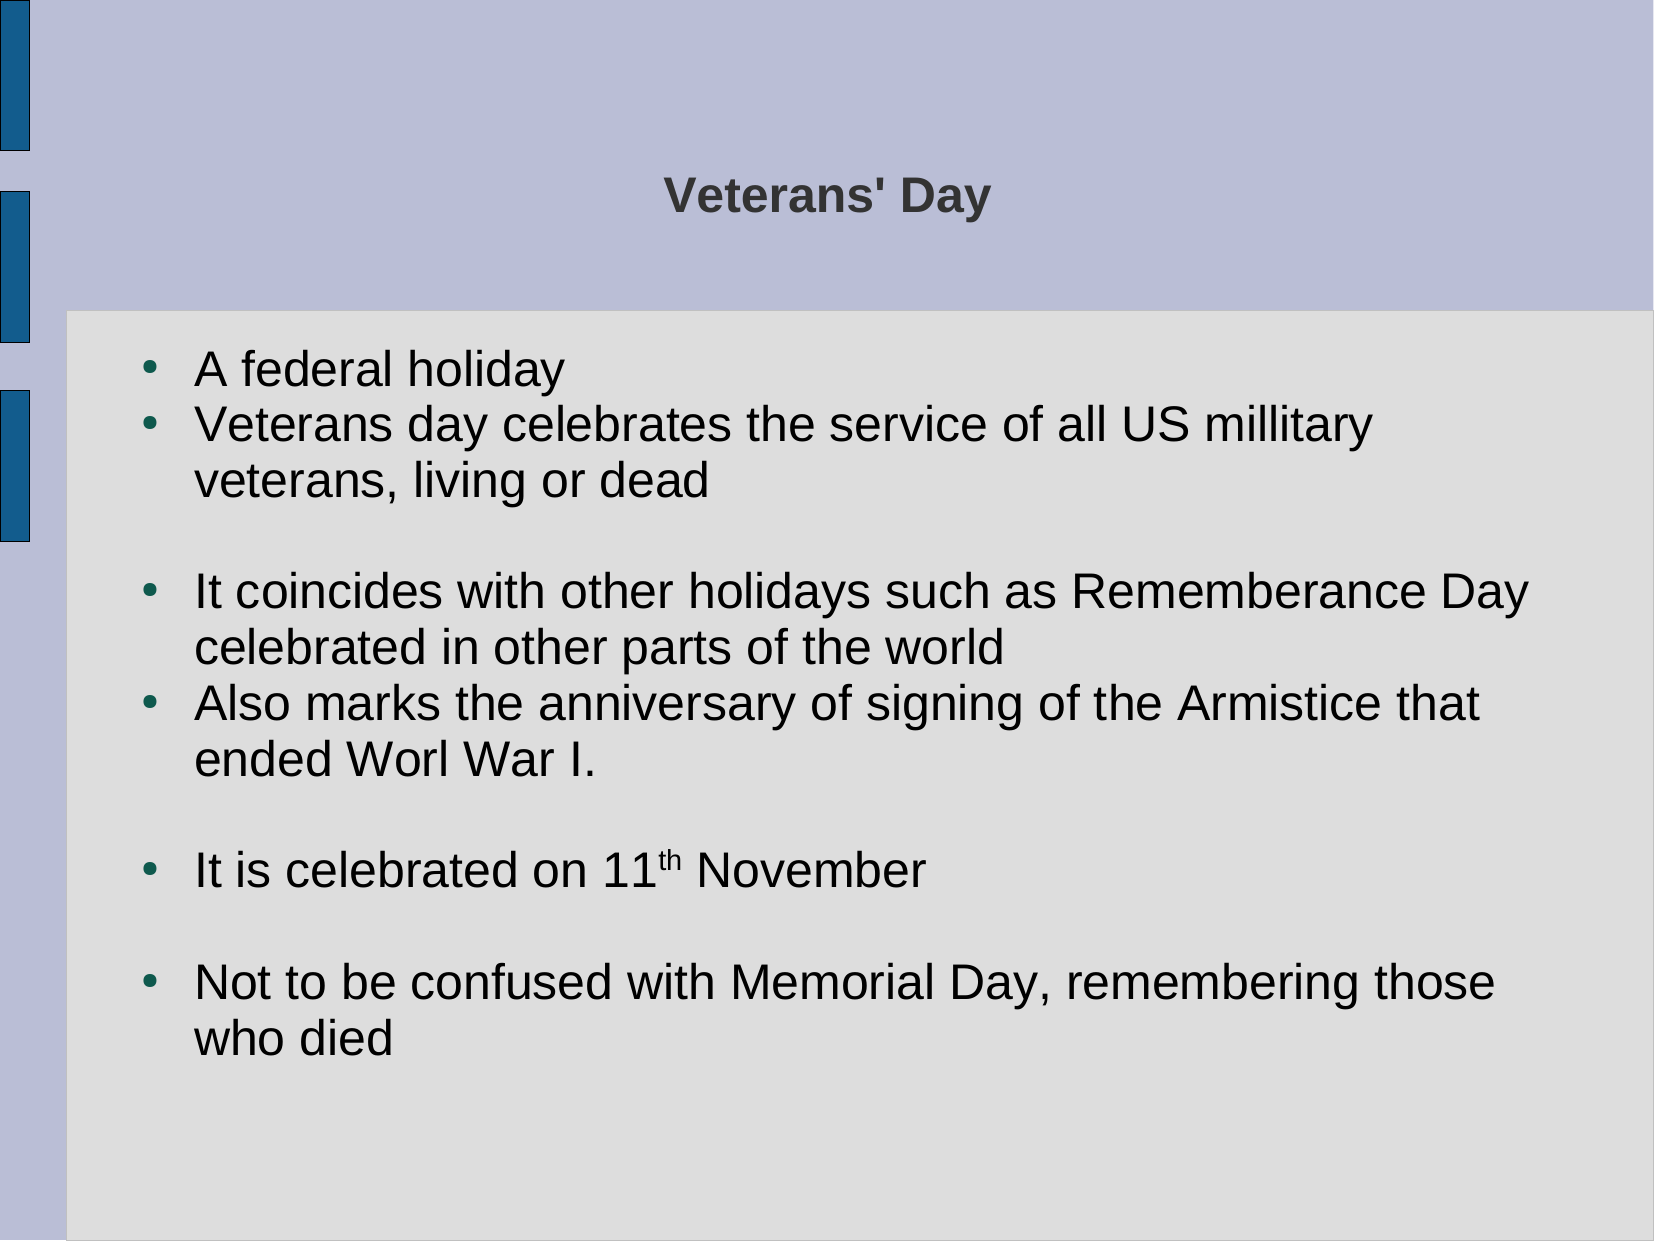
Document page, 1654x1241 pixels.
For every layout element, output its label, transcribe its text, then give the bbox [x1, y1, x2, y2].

list A federal holiday Veterans day celebrates the service of all US millitary veterans, living or dead It coincides with other holidays such as Rememberance Day celebrated in other parts of the world Also marks the anniversary of signing of the Armistice that ended Worl War I. It is celebrated on 11th November Not to be confused with Memorial Day, remembering those who died [123, 340, 1536, 1123]
title Veterans' Day [121, 91, 1534, 299]
